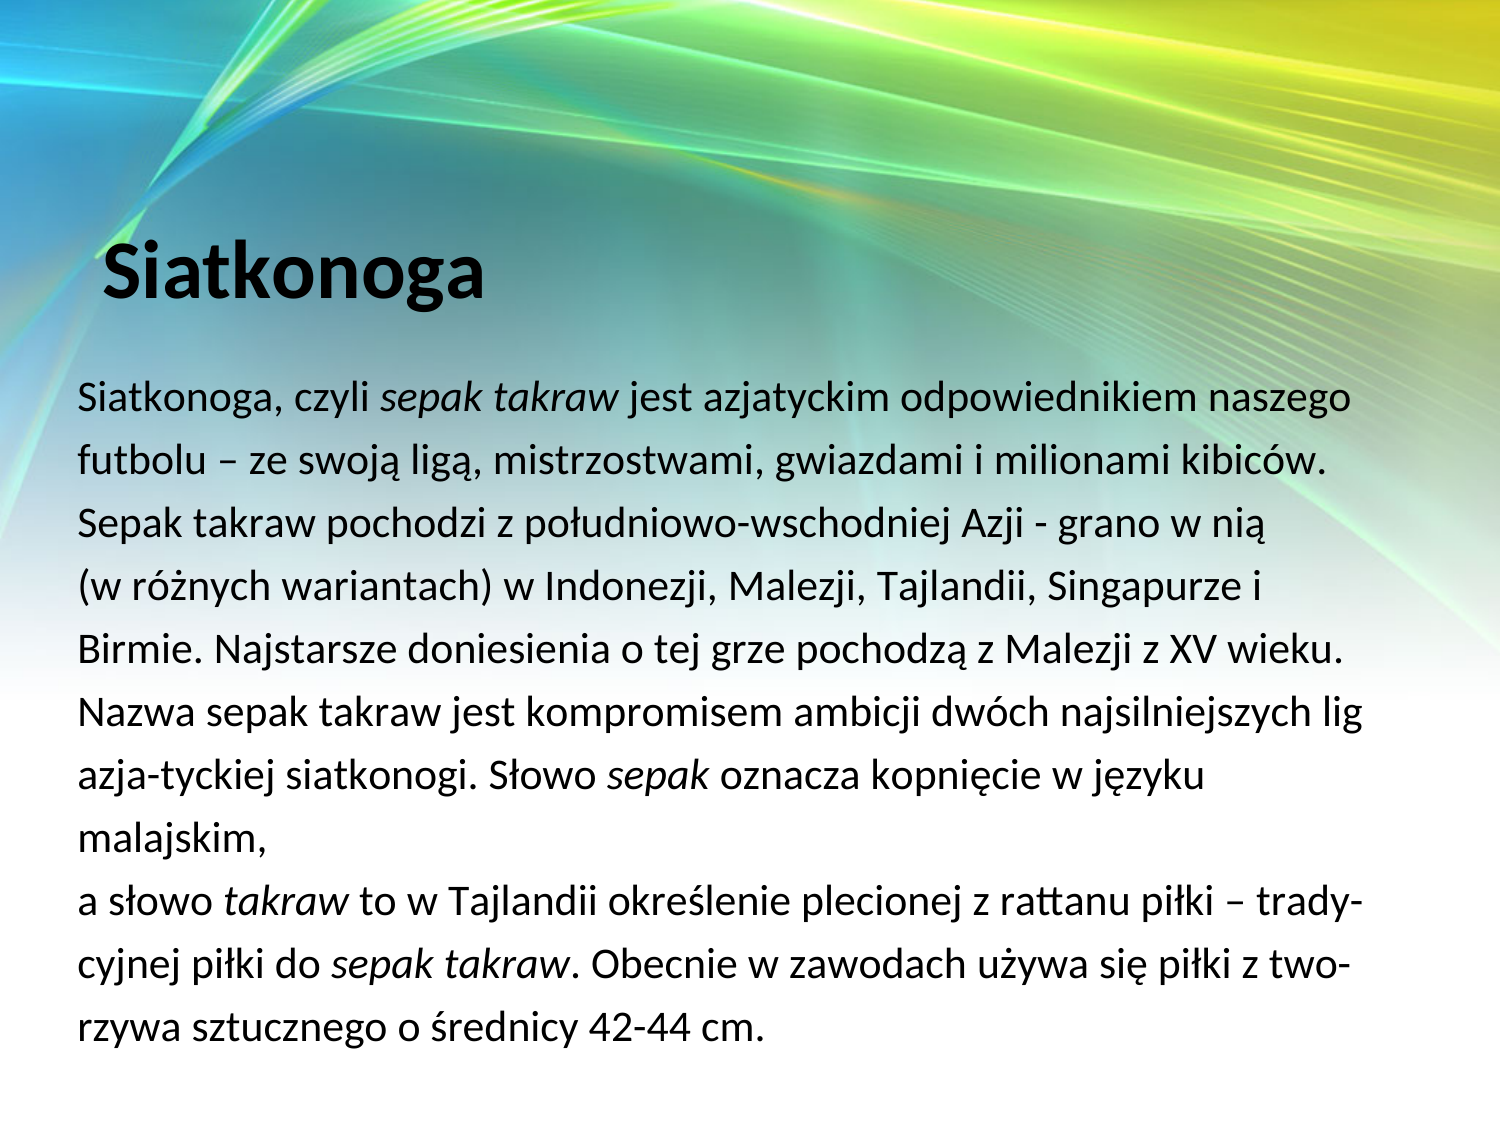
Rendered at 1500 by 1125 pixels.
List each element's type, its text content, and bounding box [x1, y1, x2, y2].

text_box Siatkonoga, czyli sepak takraw jest azjatyckim odpowiednikiem naszego futbolu – ze swoją ligą, mistrzostwami, gwiazdami i milionami kibiców. Sepak takraw pochodzi z południowo-wschodniej Azji - grano w nią (w różnych wariantach) w Indonezji, Malezji, Tajlandii, Singapurze i Birmie. Najstarsze doniesienia o tej grze pochodzą z Malezji z XV wieku. Nazwa sepak takraw jest kompromisem ambicji dwóch najsilniejszych lig azja-tyckiej siatkonogi. Słowo sepak oznacza kopnięcie w języku malajskim, a słowo takraw to w Tajlandii określenie plecionej z rattanu piłki – trady-cyjnej piłki do sepak takraw. Obecnie w zawodach używa się piłki z two-rzywa sztucznego o średnicy 42-44 cm. [62, 349, 1413, 1058]
text_box Siatkonoga [87, 187, 1201, 323]
picture [0, 0, 1500, 1125]
